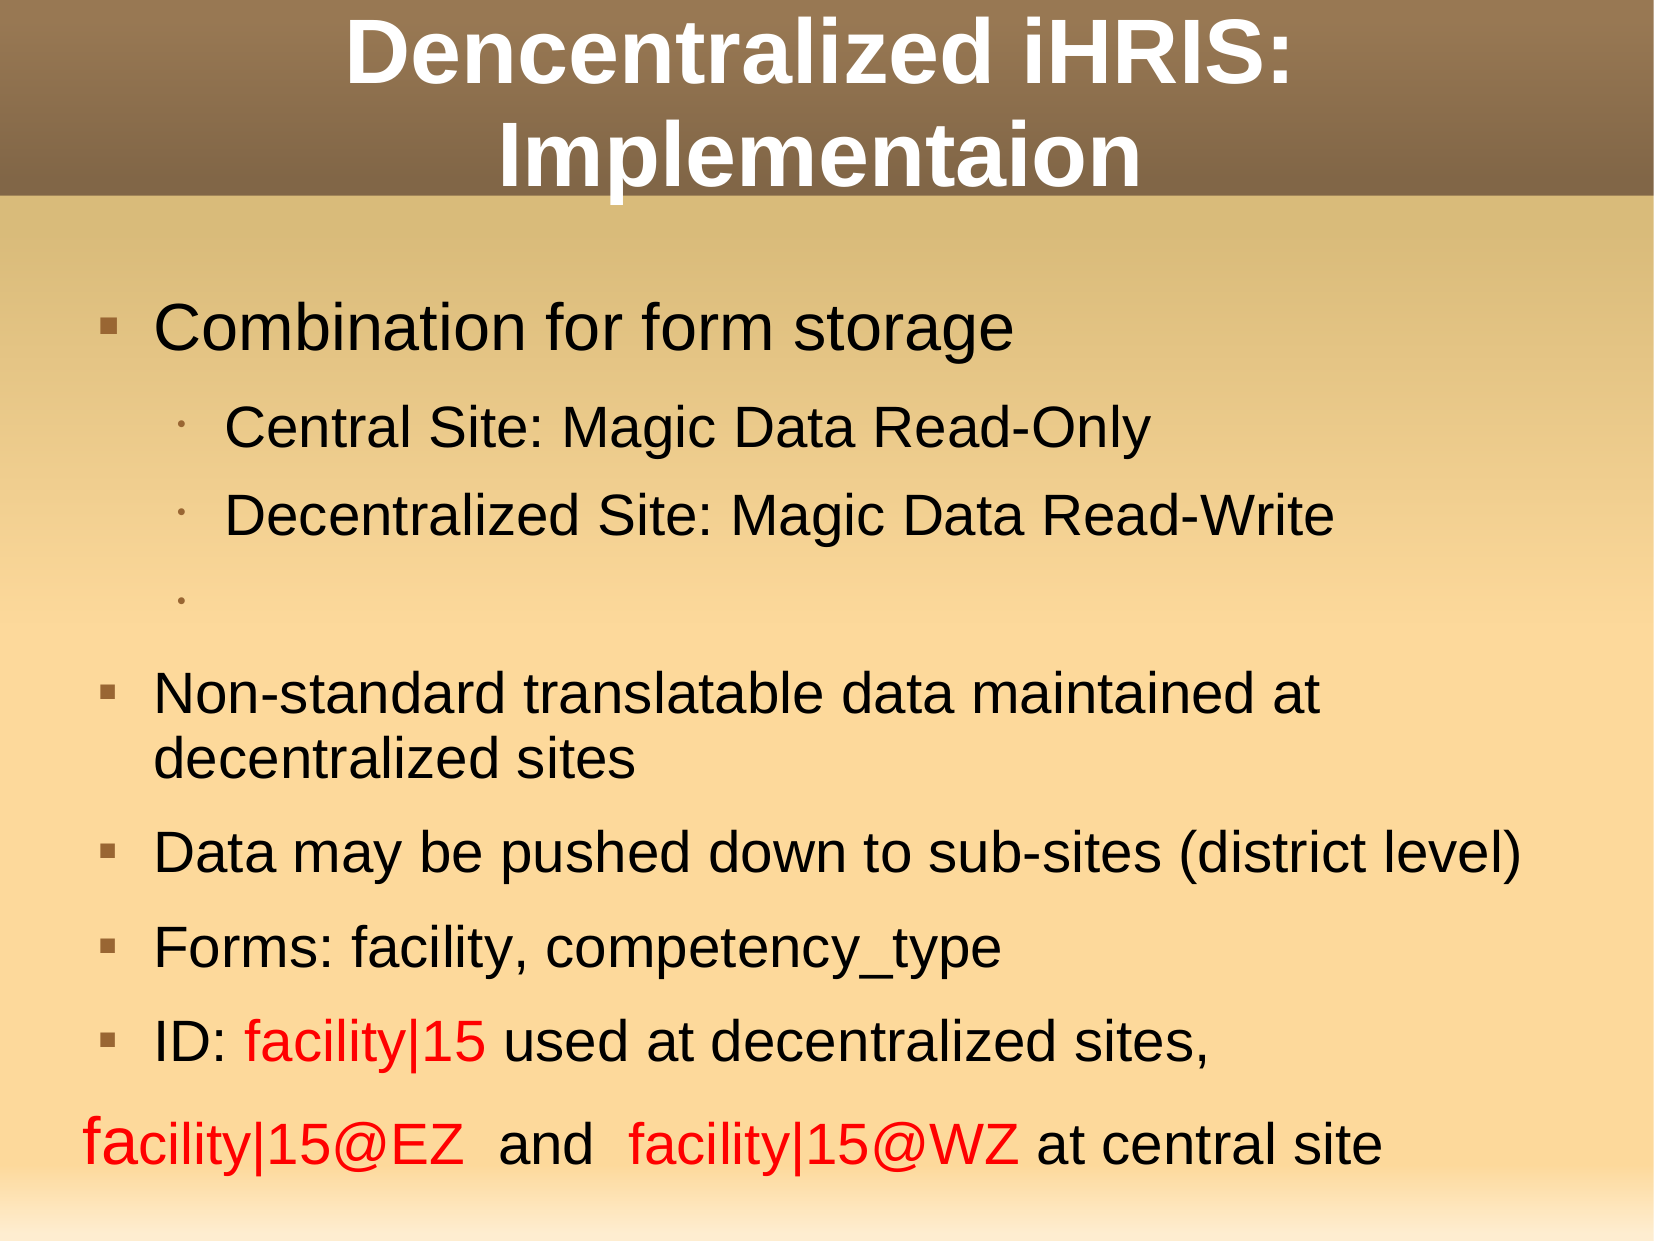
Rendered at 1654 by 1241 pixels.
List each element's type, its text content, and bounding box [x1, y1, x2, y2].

title Dencentralized iHRIS: Implementaion [76, 1, 1565, 207]
picture [0, 0, 1654, 1241]
list Combination for form storage Central Site: Magic Data Read-Only Decentralized Site: Magic Data Read-Write Non-standard translatable data maintained at decentralized sites Data may be pushed down to sub-sites (district level) Forms: facility, competency_type ID: facility|15 used at decentralized sites, facility|15@EZ and facility|15@WZ at central site [82, 290, 1571, 1241]
